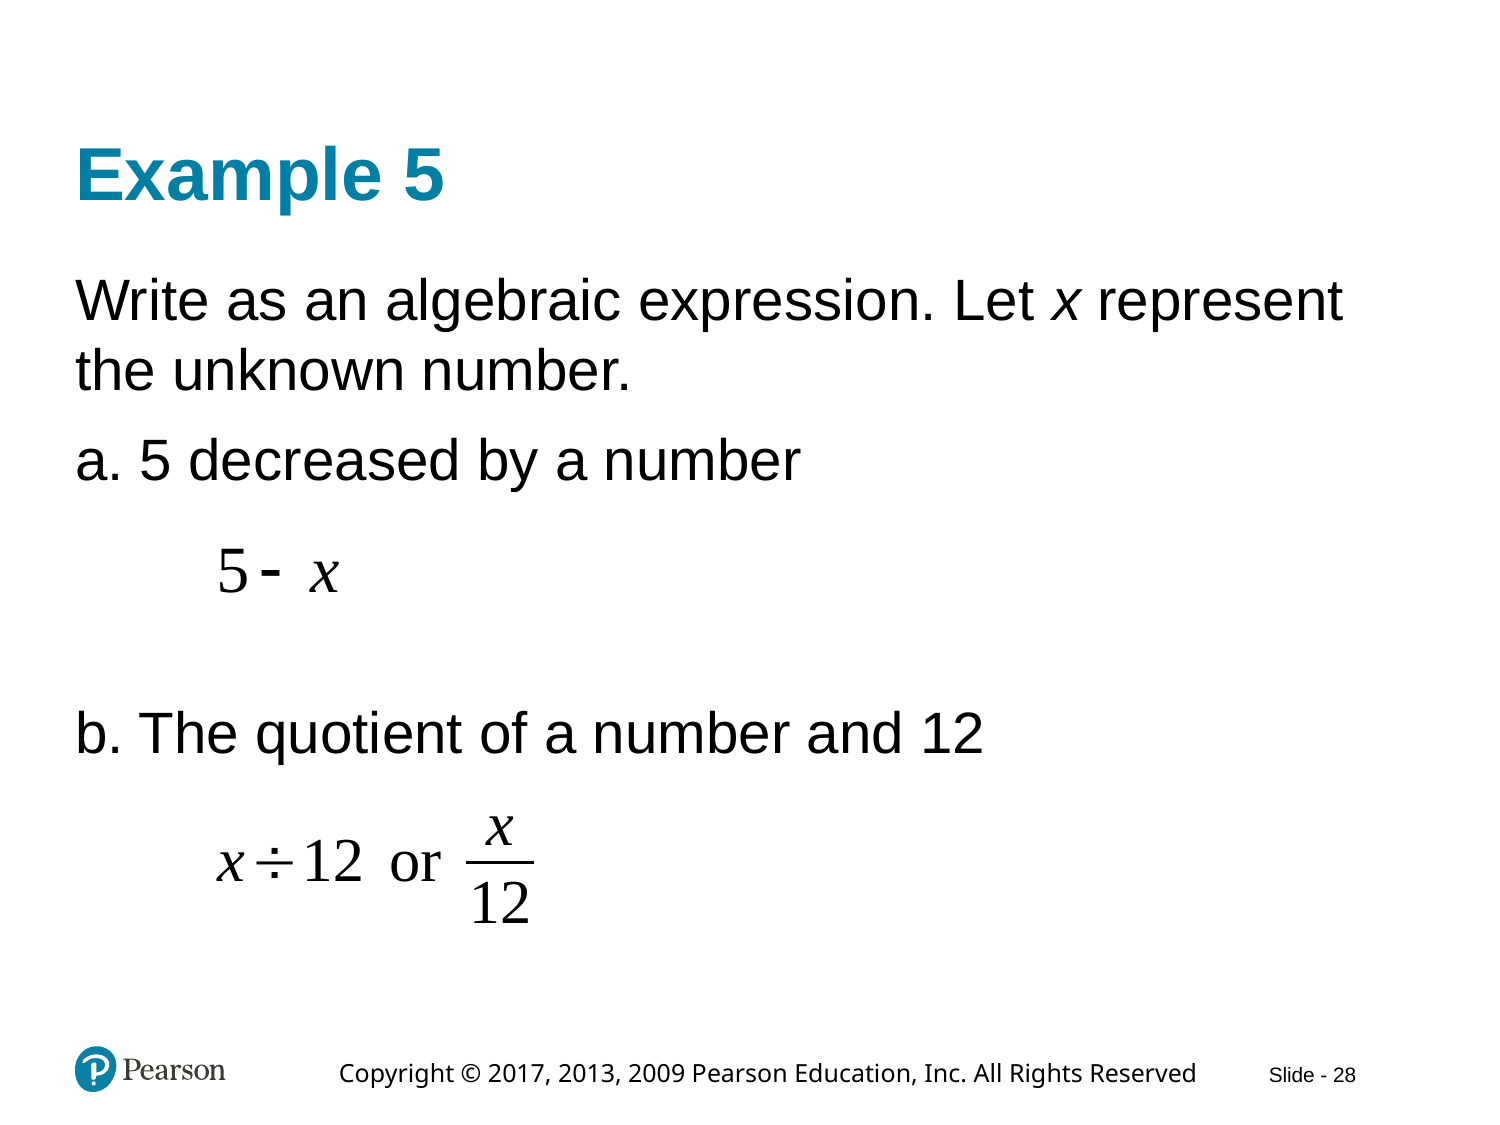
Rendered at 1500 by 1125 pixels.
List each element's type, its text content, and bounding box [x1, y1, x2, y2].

list Write as an algebraic expression. Let x represent the unknown number. [75, 262, 1425, 400]
chart [214, 541, 344, 600]
list a. 5 decreased by a number [75, 422, 950, 498]
chart [214, 789, 538, 938]
title Example 5 [75, 35, 1425, 216]
list b. The quotient of a number and 12 [75, 694, 1000, 766]
